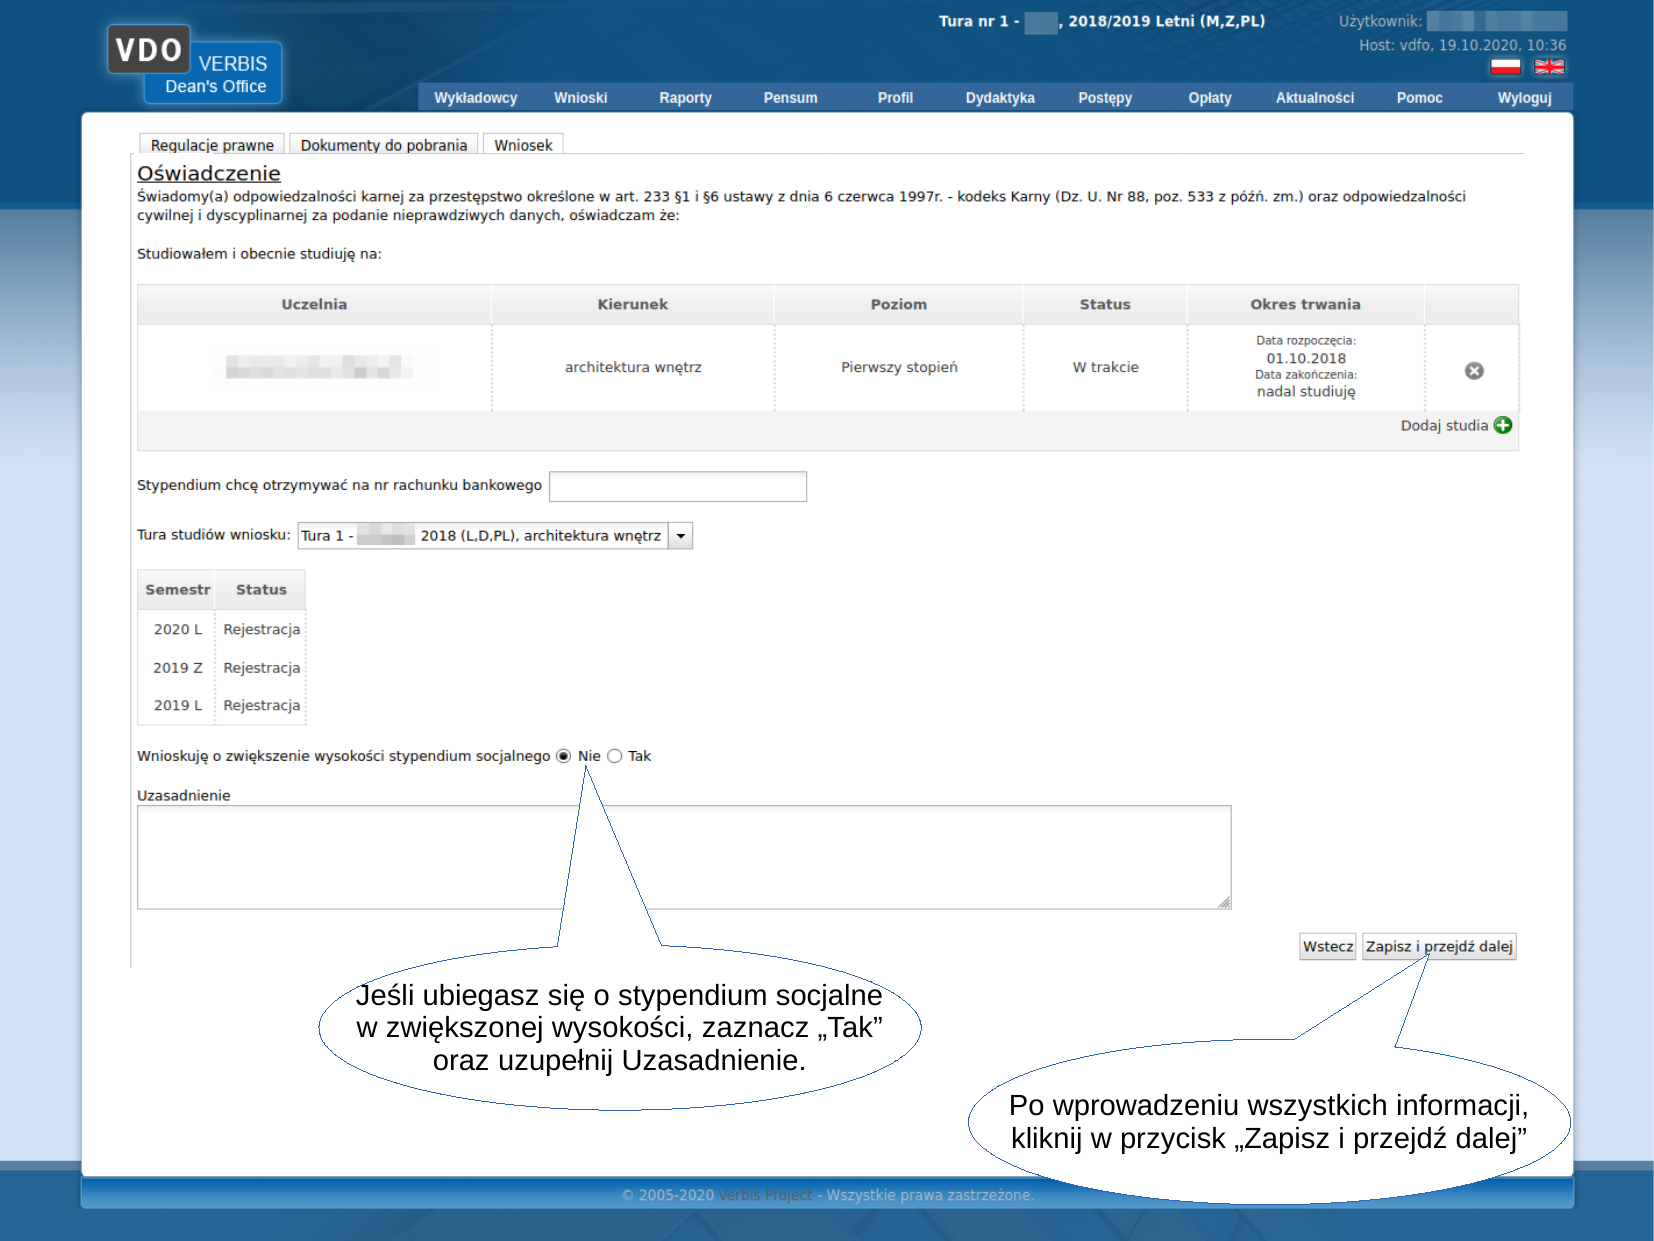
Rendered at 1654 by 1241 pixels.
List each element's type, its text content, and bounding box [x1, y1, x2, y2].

text_box Jeśli ubiegasz się o stypendium socjalne w zwiększonej wysokości, zaznacz „Tak” oraz uzupełnij Uzasadnienie. [318, 765, 922, 1111]
text_box Po wprowadzeniu wszystkich informacji, kliknij w przycisk „Zapisz i przejdź dalej” [968, 953, 1571, 1205]
picture [0, 0, 1654, 1241]
